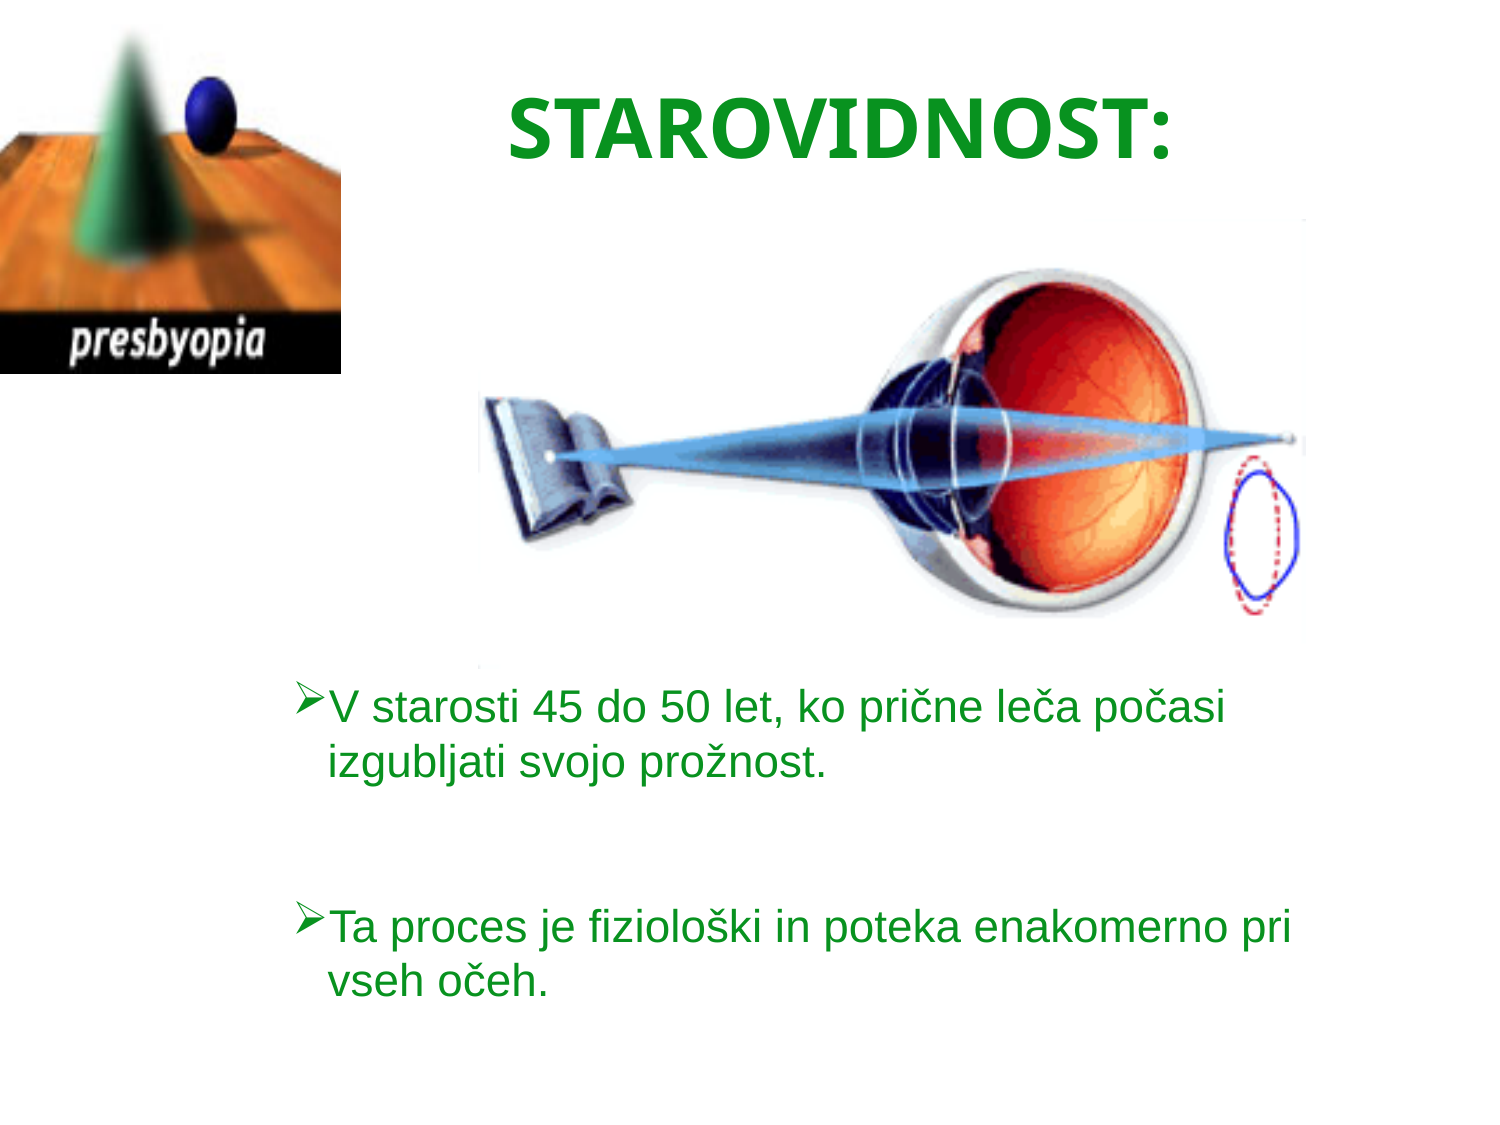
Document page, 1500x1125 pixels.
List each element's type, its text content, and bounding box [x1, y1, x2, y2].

picture [0, 0, 341, 374]
picture [478, 219, 1306, 668]
title STAROVIDNOST: [383, 0, 1500, 251]
text_box V starosti 45 do 50 let, ko prične leča počasi izgubljati svojo prožnost. Ta proces je fiziološki in poteka enakomerno pri vseh očeh. [277, 668, 1400, 1014]
